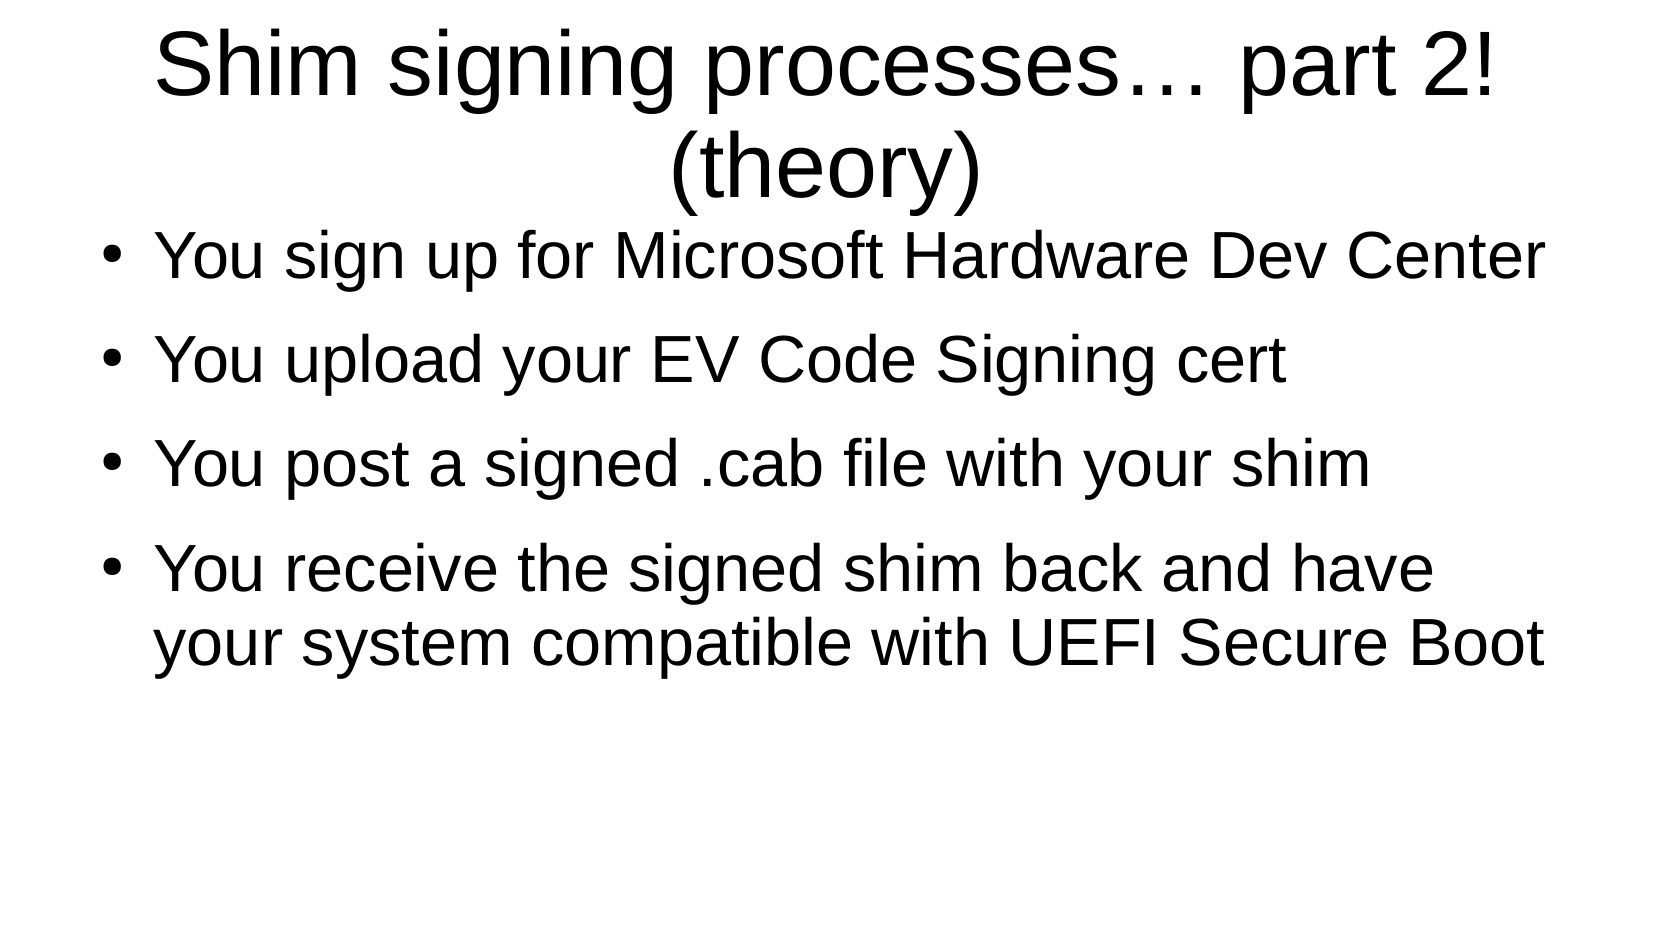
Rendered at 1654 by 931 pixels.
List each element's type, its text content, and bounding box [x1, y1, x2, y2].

title Shim signing processes… part 2! (theory) [82, 12, 1571, 217]
list You sign up for Microsoft Hardware Dev Center You upload your EV Code Signing cert You post a signed .cab file with your shim You receive the signed shim back and have your system compatible with UEFI Secure Boot [82, 217, 1571, 758]
